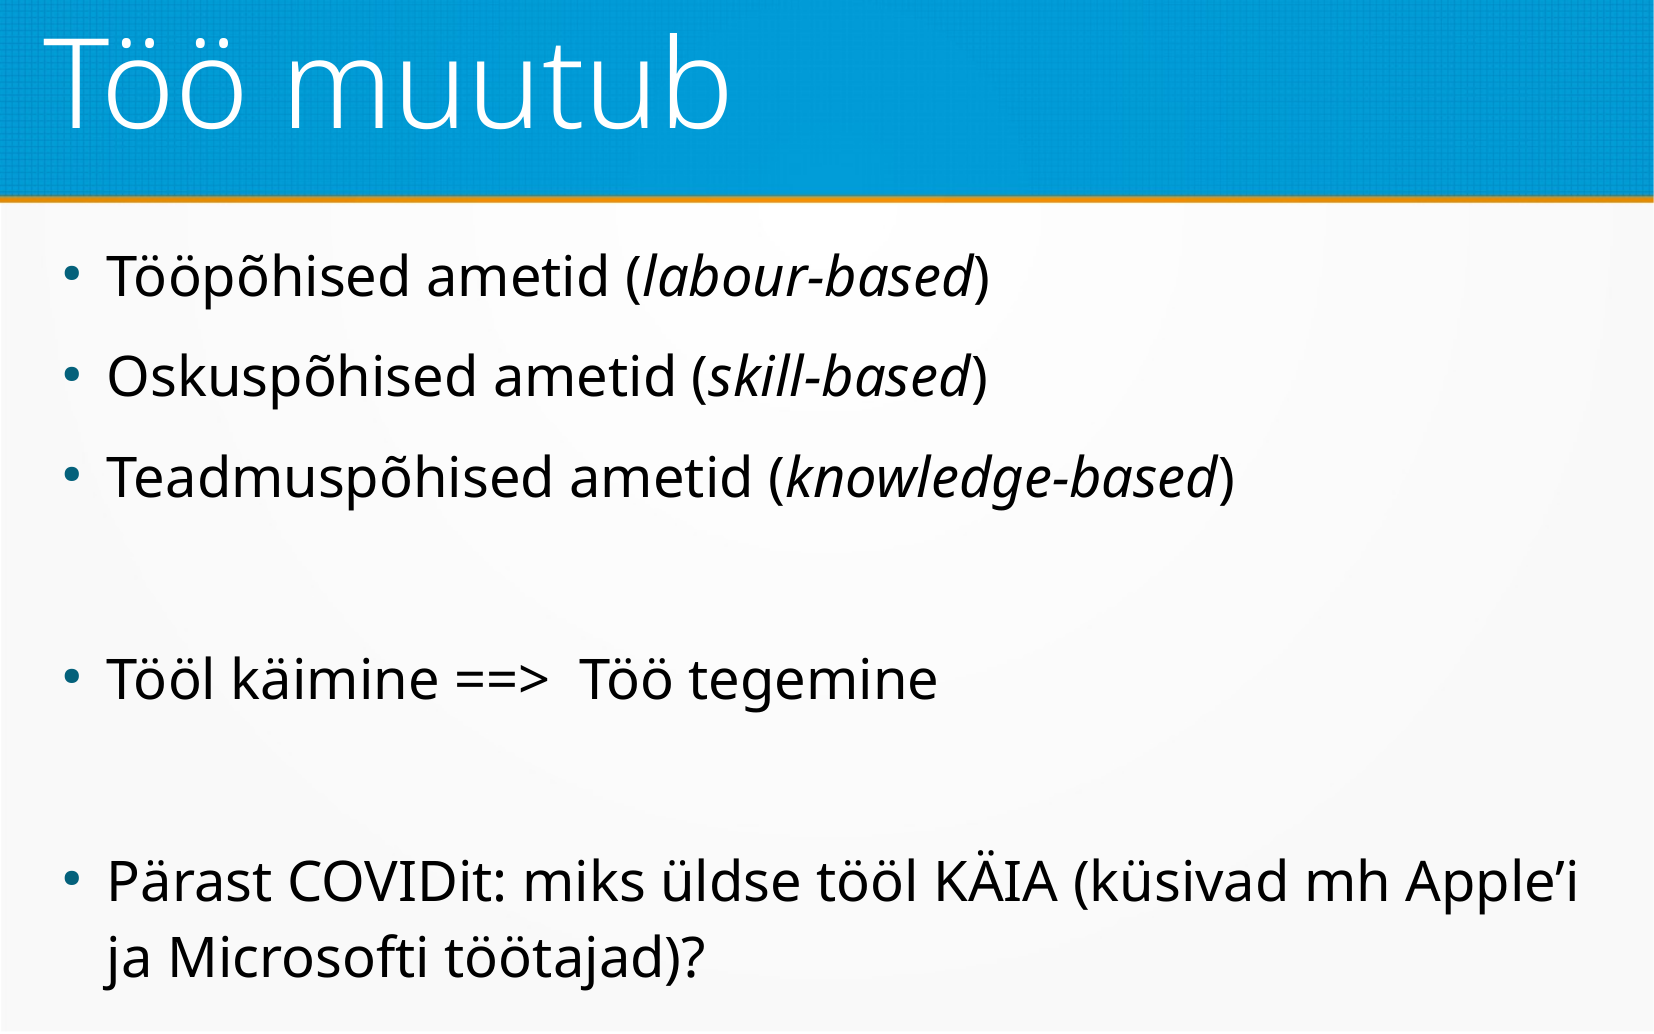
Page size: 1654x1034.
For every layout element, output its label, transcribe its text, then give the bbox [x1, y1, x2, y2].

picture [0, 195, 1654, 1034]
list Tööpõhised ametid (labour-based) Oskuspõhised ametid (skill-based) Teadmuspõhised ametid (knowledge-based) Tööl käimine ==> Töö tegemine Pärast COVIDit: miks üldse tööl KÄIA (küsivad mh Apple’i ja Microsofti töötajad)? [47, 236, 1607, 1002]
title Töö muutub [43, 0, 1619, 166]
